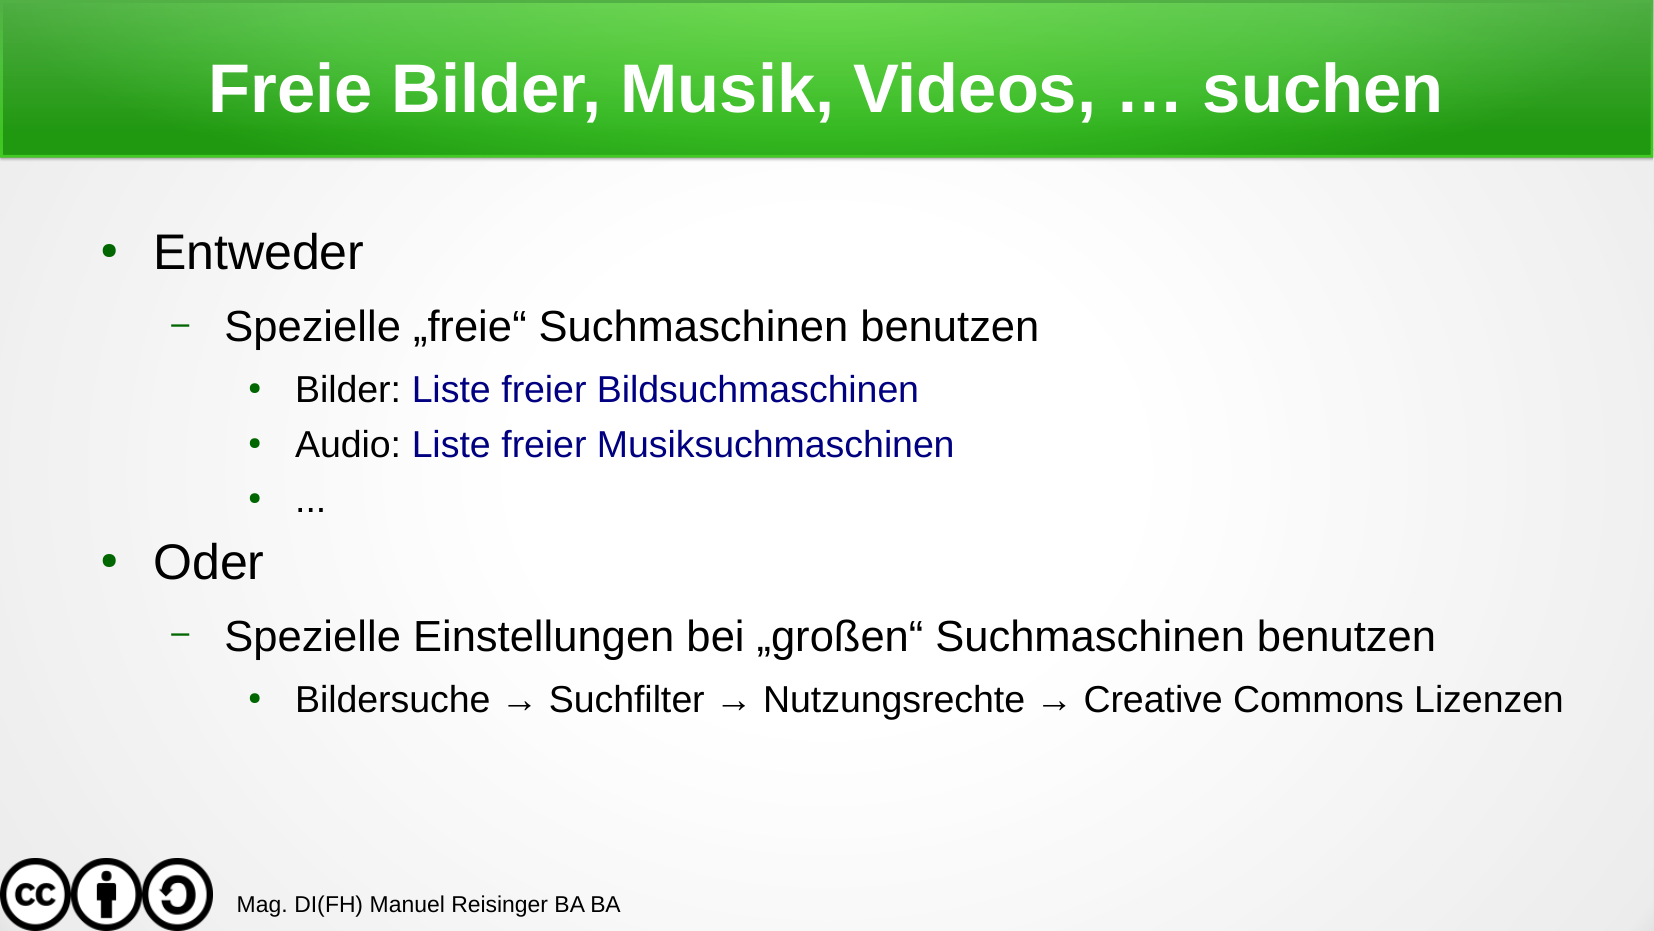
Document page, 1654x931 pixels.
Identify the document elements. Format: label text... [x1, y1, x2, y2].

title Freie Bilder, Musik, Videos, … suchen [82, 35, 1571, 142]
list Entweder Spezielle „freie“ Suchmaschinen benutzen Bilder: Liste freier Bildsuchmaschinen Audio: Liste freier Musiksuchmaschinen ... Oder Spezielle Einstellungen bei „großen“ Suchmaschinen benutzen Bildersuche → Suchfilter → Nutzungsrechte → Creative Commons Lizenzen [82, 224, 1571, 764]
picture [0, 858, 213, 931]
